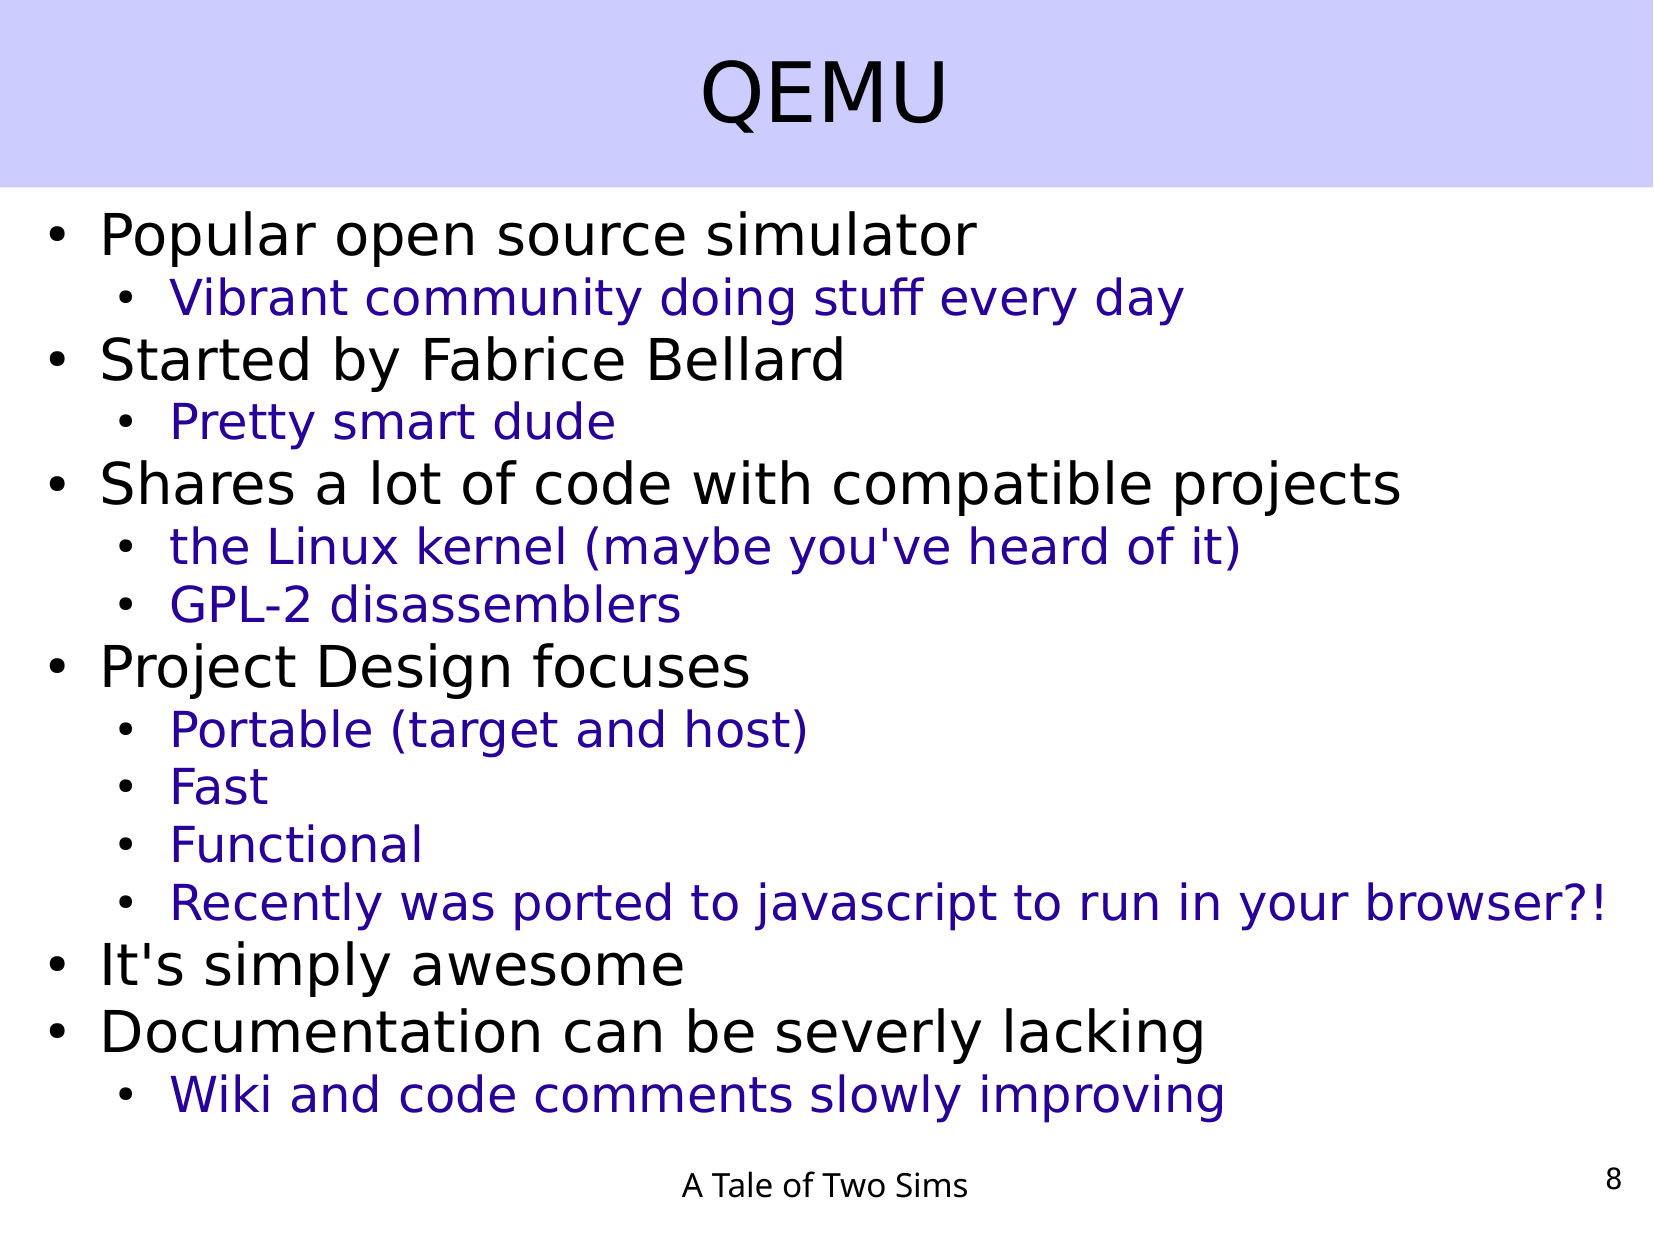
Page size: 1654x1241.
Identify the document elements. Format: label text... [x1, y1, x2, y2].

list Popular open source simulator Vibrant community doing stuff every day Started by Fabrice Bellard Pretty smart dude Shares a lot of code with compatible projects the Linux kernel (maybe you've heard of it) GPL-2 disassemblers Project Design focuses Portable (target and host) Fast Functional Recently was ported to javascript to run in your browser?! It's simply awesome Documentation can be severly lacking Wiki and code comments slowly improving [29, 201, 1620, 1151]
title QEMU [0, 7, 1651, 181]
